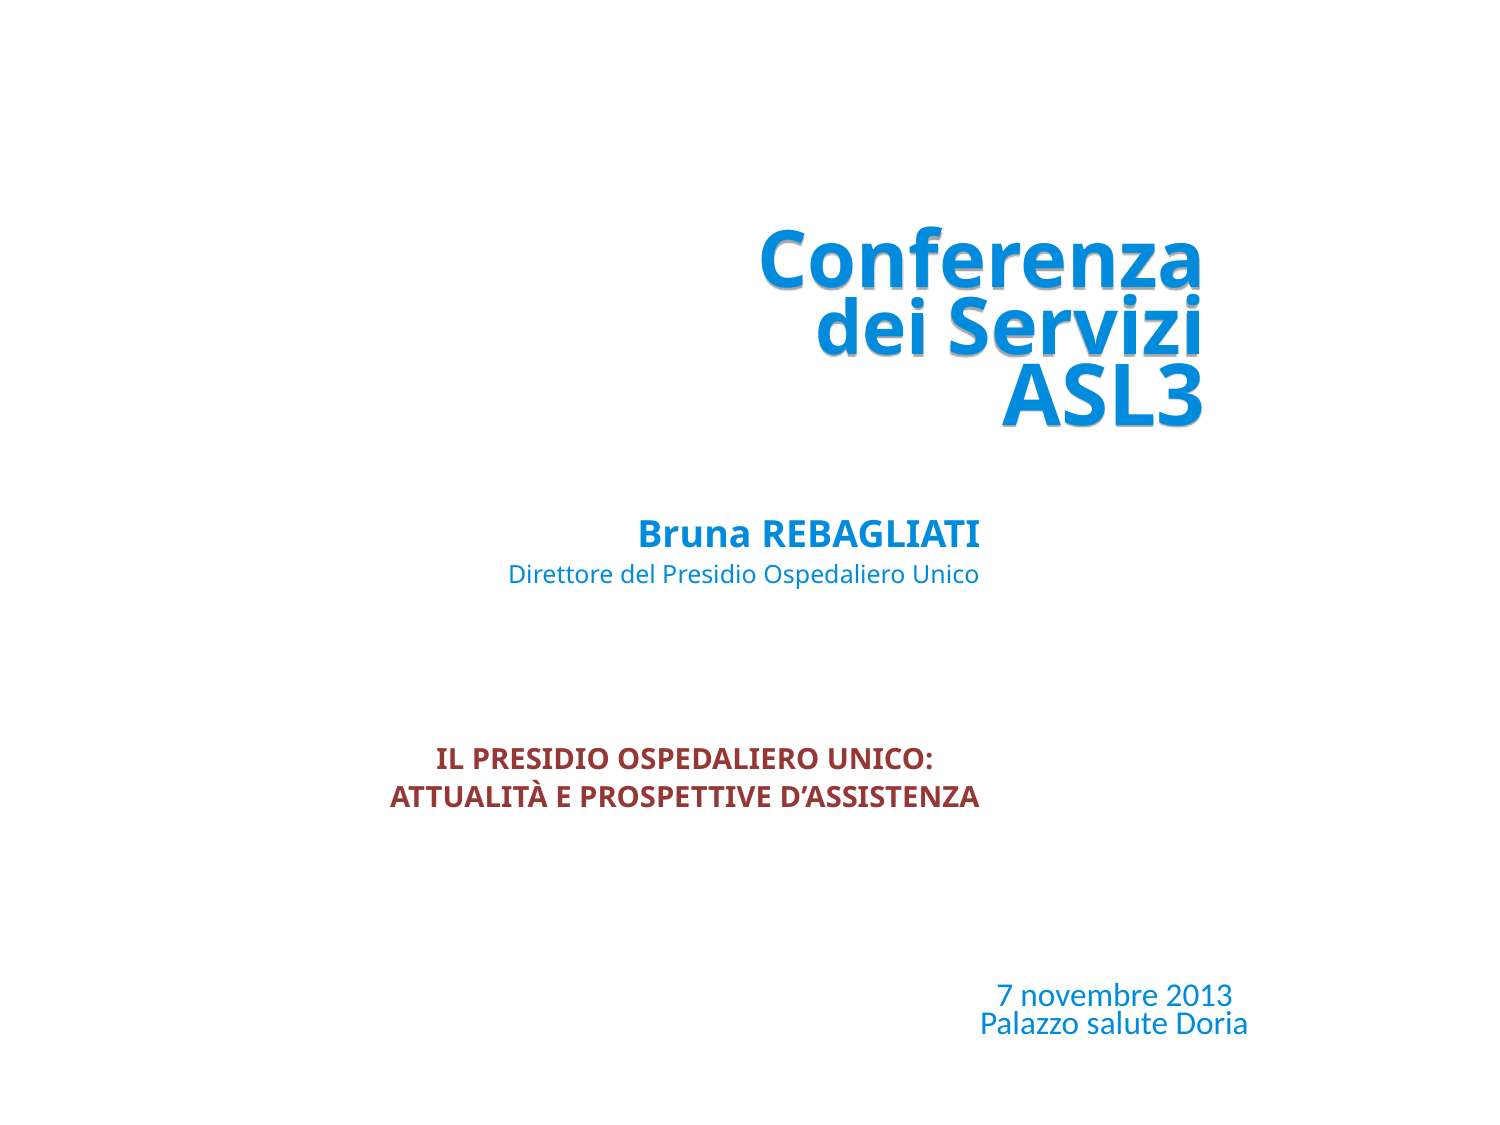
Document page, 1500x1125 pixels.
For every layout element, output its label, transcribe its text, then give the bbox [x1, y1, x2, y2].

title Conferenza dei Servizi ASL3 [742, 221, 1311, 453]
text_box 7 novembre 2013 Palazzo salute Doria [750, 963, 1480, 1125]
text_box Bruna REBAGLIATI Direttore del Presidio Ospedaliero Unico IL PRESIDIO OSPEDALIERO UNICO: ATTUALITÀ E PROSPETTIVE D’ASSISTENZA [375, 498, 1265, 821]
